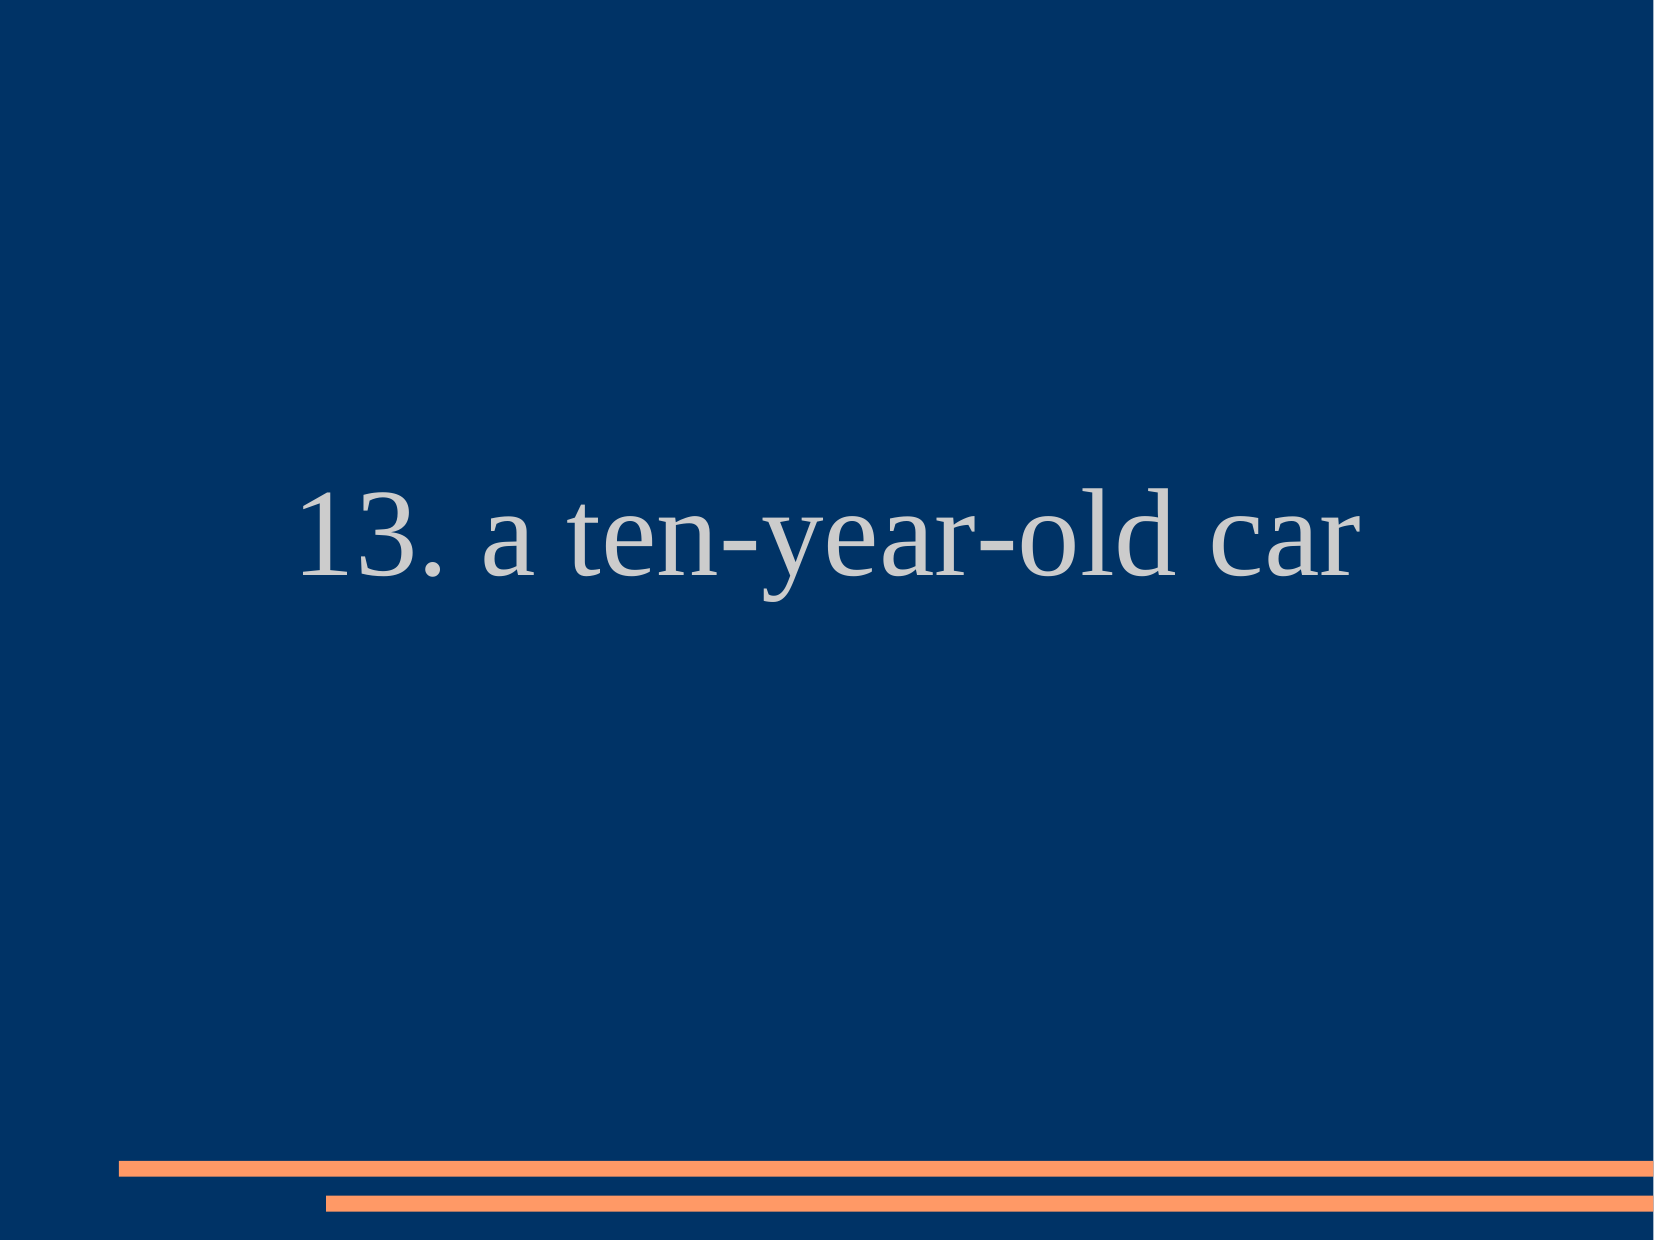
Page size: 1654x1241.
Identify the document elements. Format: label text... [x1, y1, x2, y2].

subtitle 13. a ten-year-old car [121, 229, 1561, 1241]
